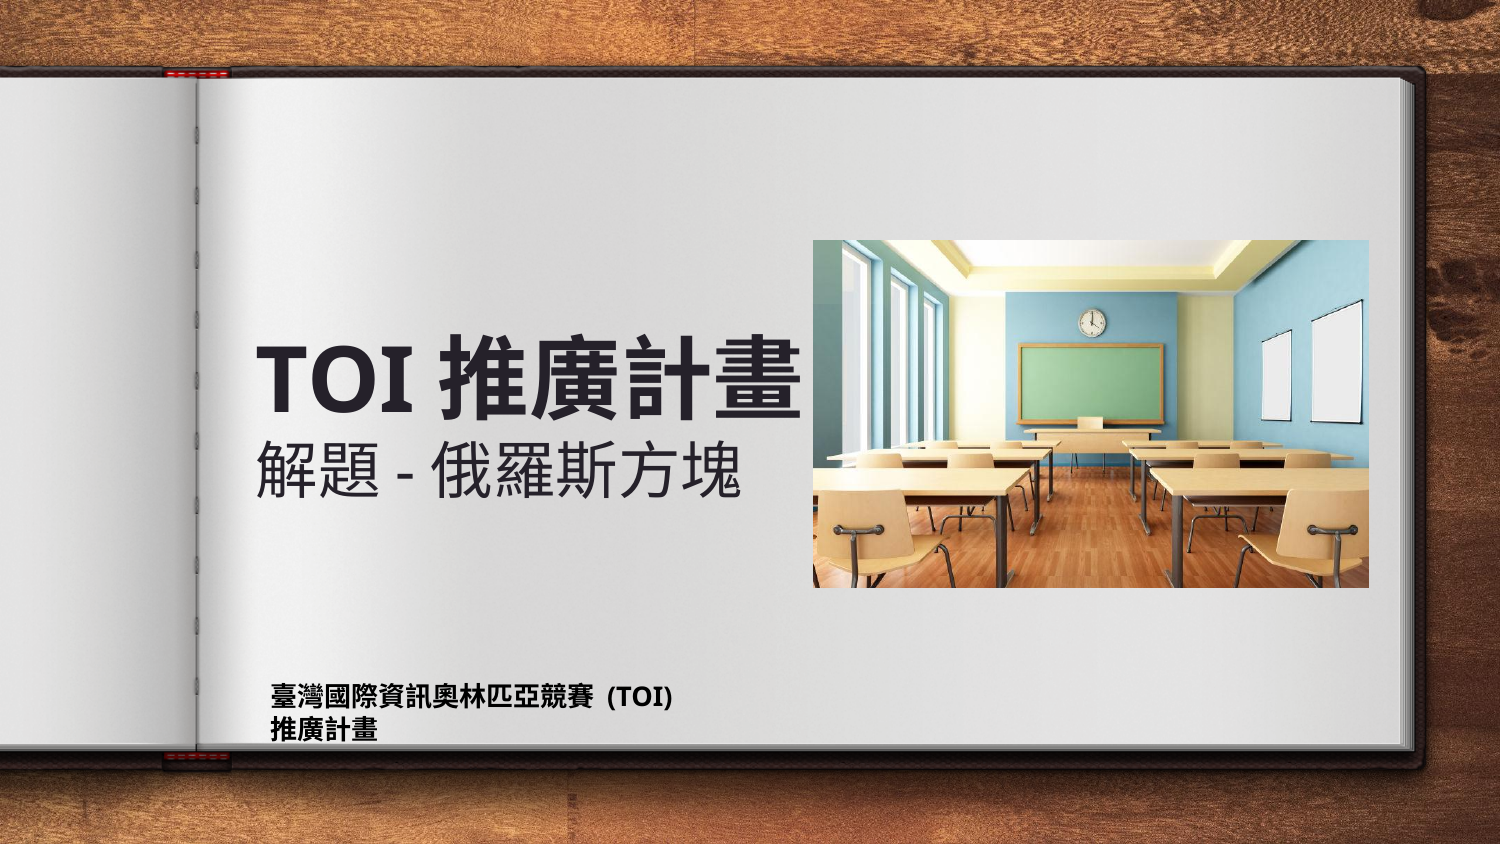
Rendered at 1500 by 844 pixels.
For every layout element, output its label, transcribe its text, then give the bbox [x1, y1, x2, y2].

picture [0, 0, 1500, 844]
text_box TOI推廣計畫 解題-俄羅斯方塊 [240, 262, 813, 565]
